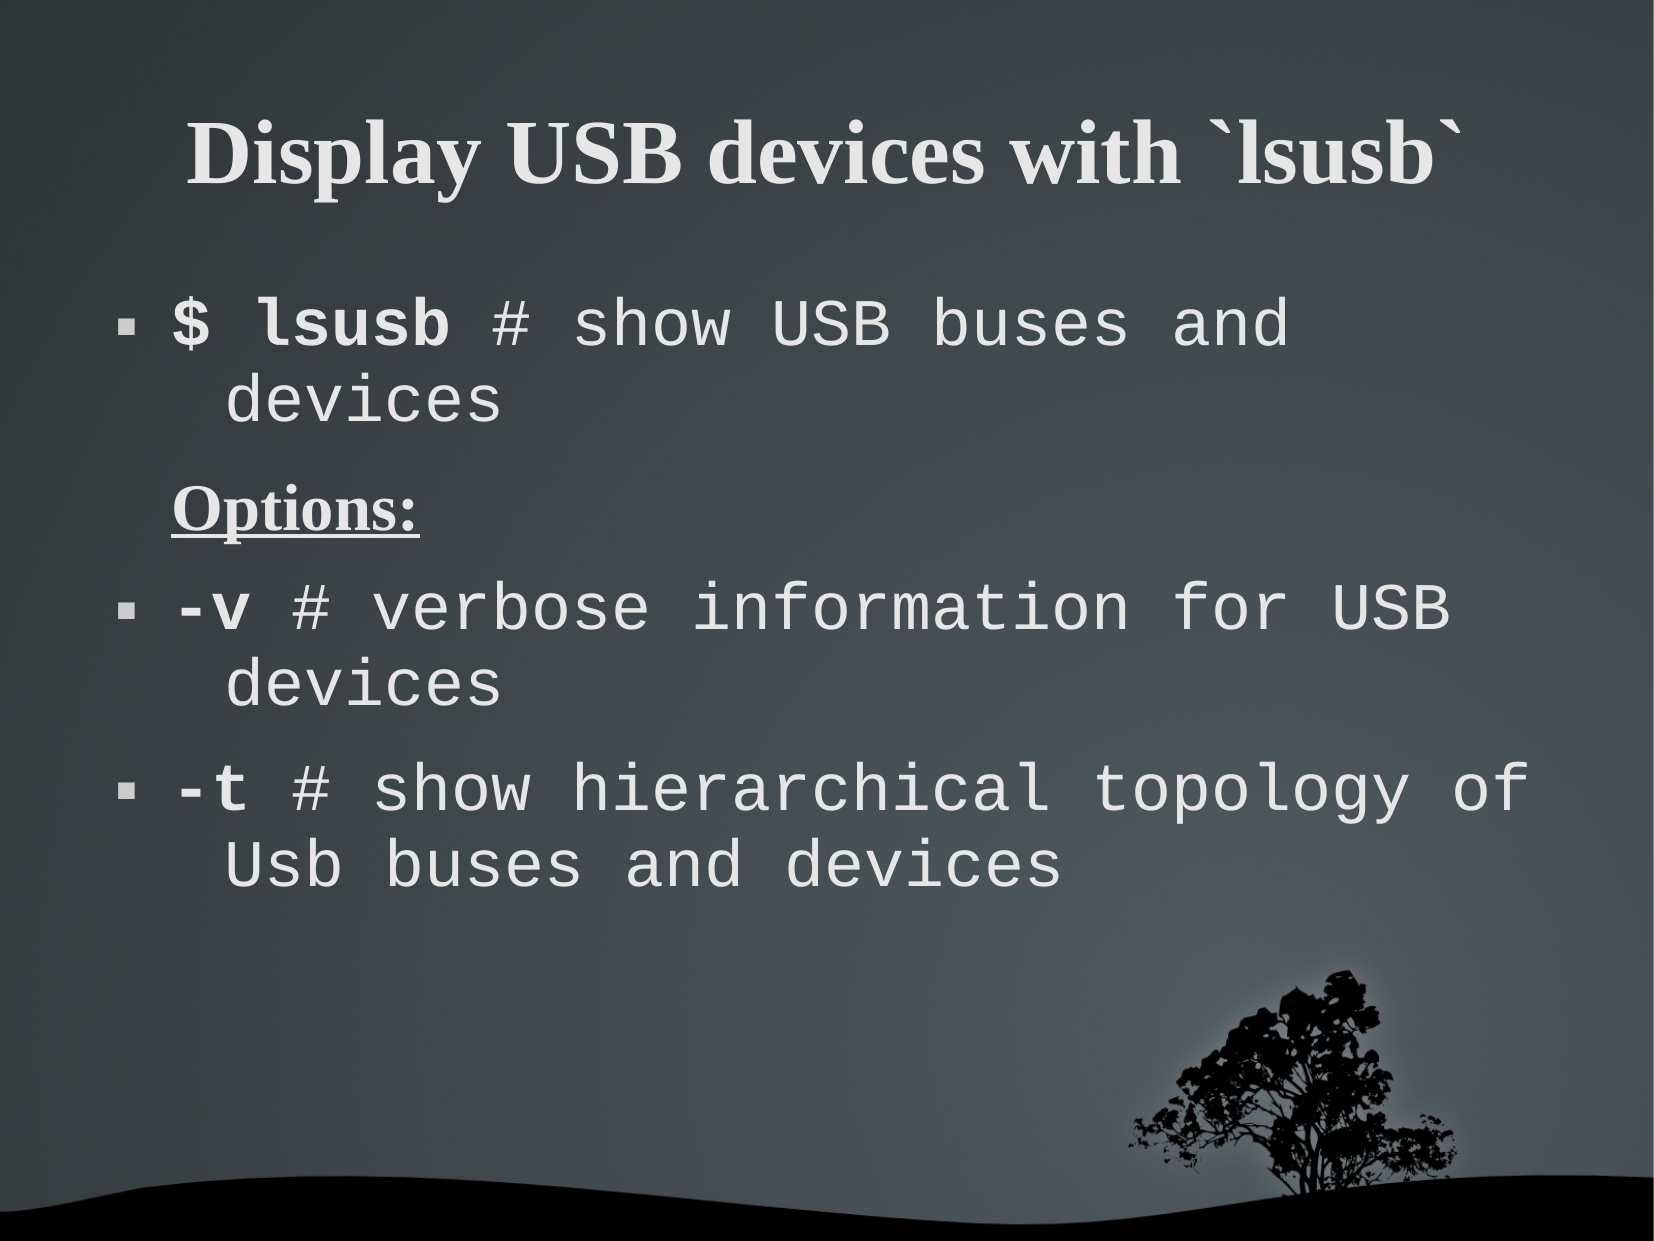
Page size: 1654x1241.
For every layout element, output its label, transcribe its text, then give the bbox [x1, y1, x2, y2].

list $ lsusb # show USB buses and devices Options: -v # verbose information for USB devices -t # show hierarchical topology of Usb buses and devices [82, 290, 1571, 1109]
picture [0, 0, 1654, 1241]
title Display USB devices with `lsusb` [82, 33, 1571, 273]
